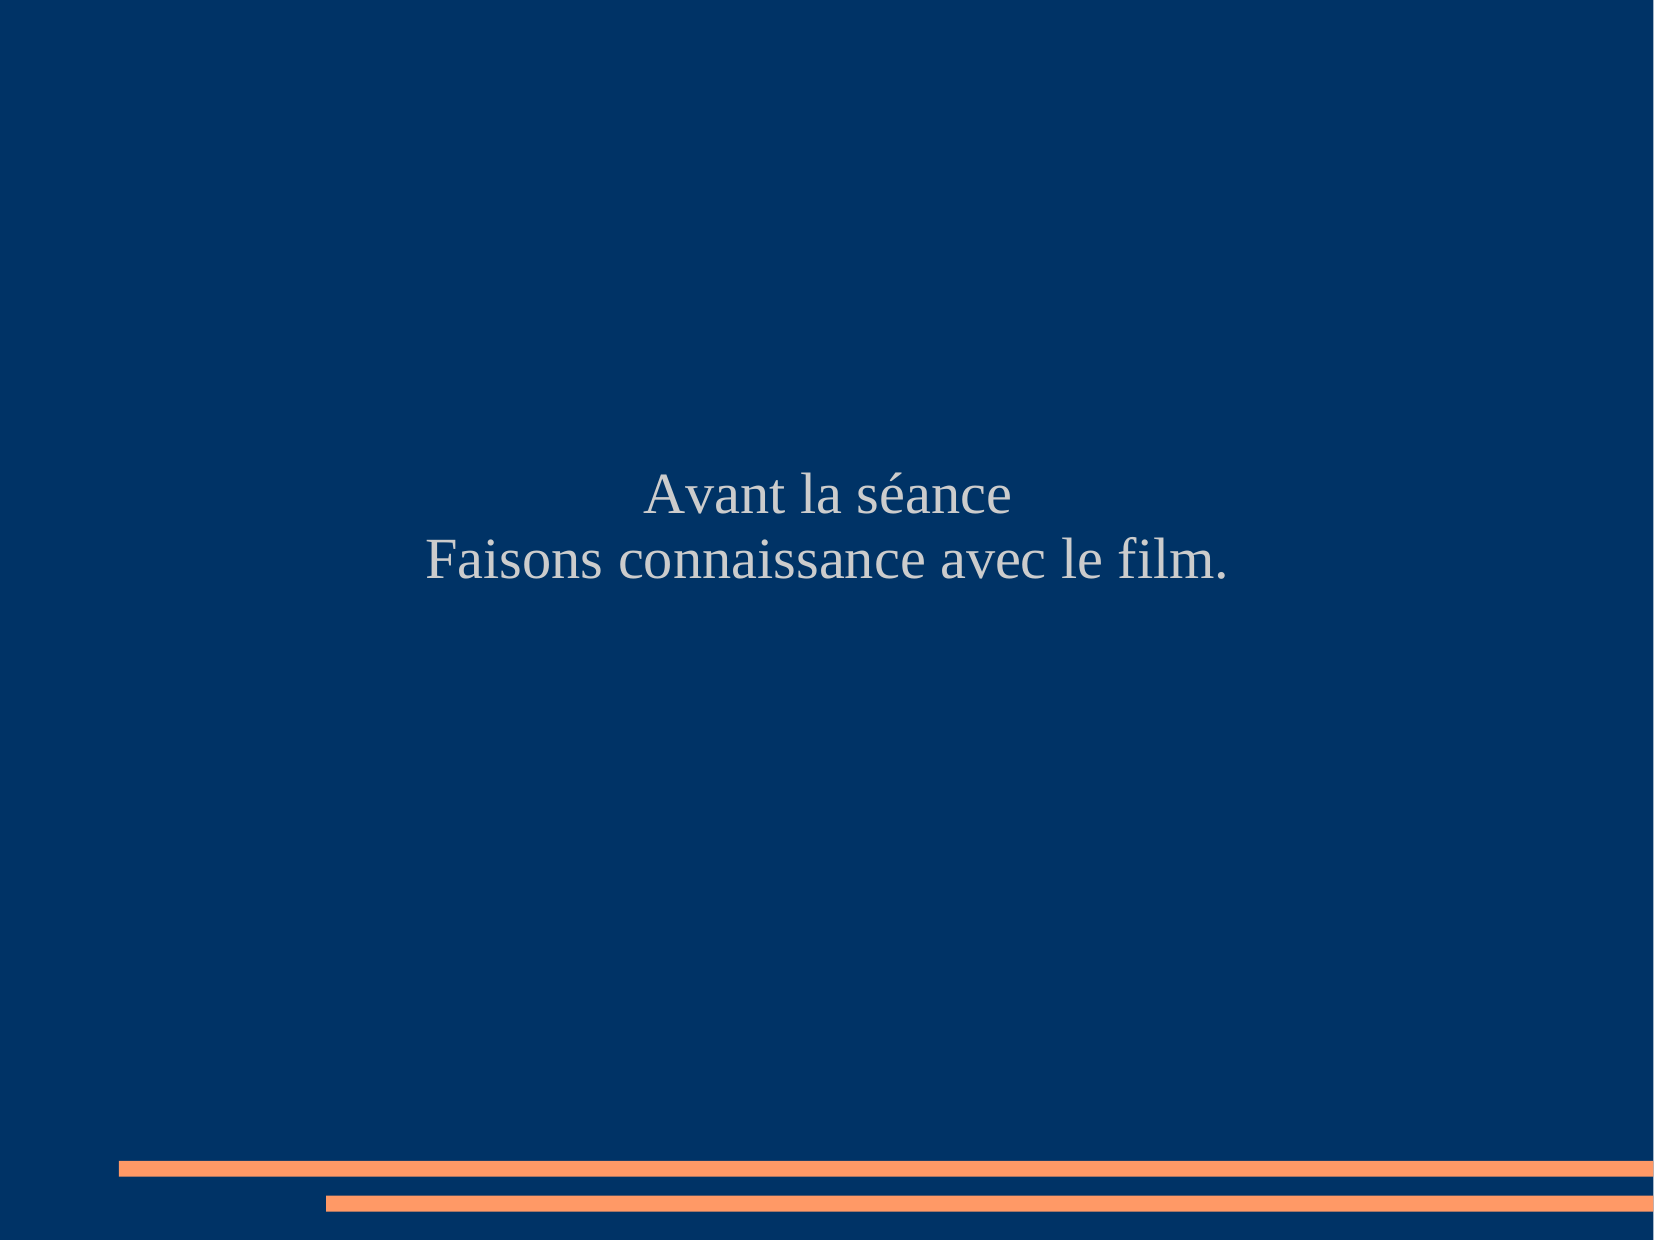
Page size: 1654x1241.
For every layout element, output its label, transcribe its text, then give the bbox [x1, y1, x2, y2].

subtitle Avant la séance Faisons connaissance avec le film. [121, 46, 1534, 1007]
